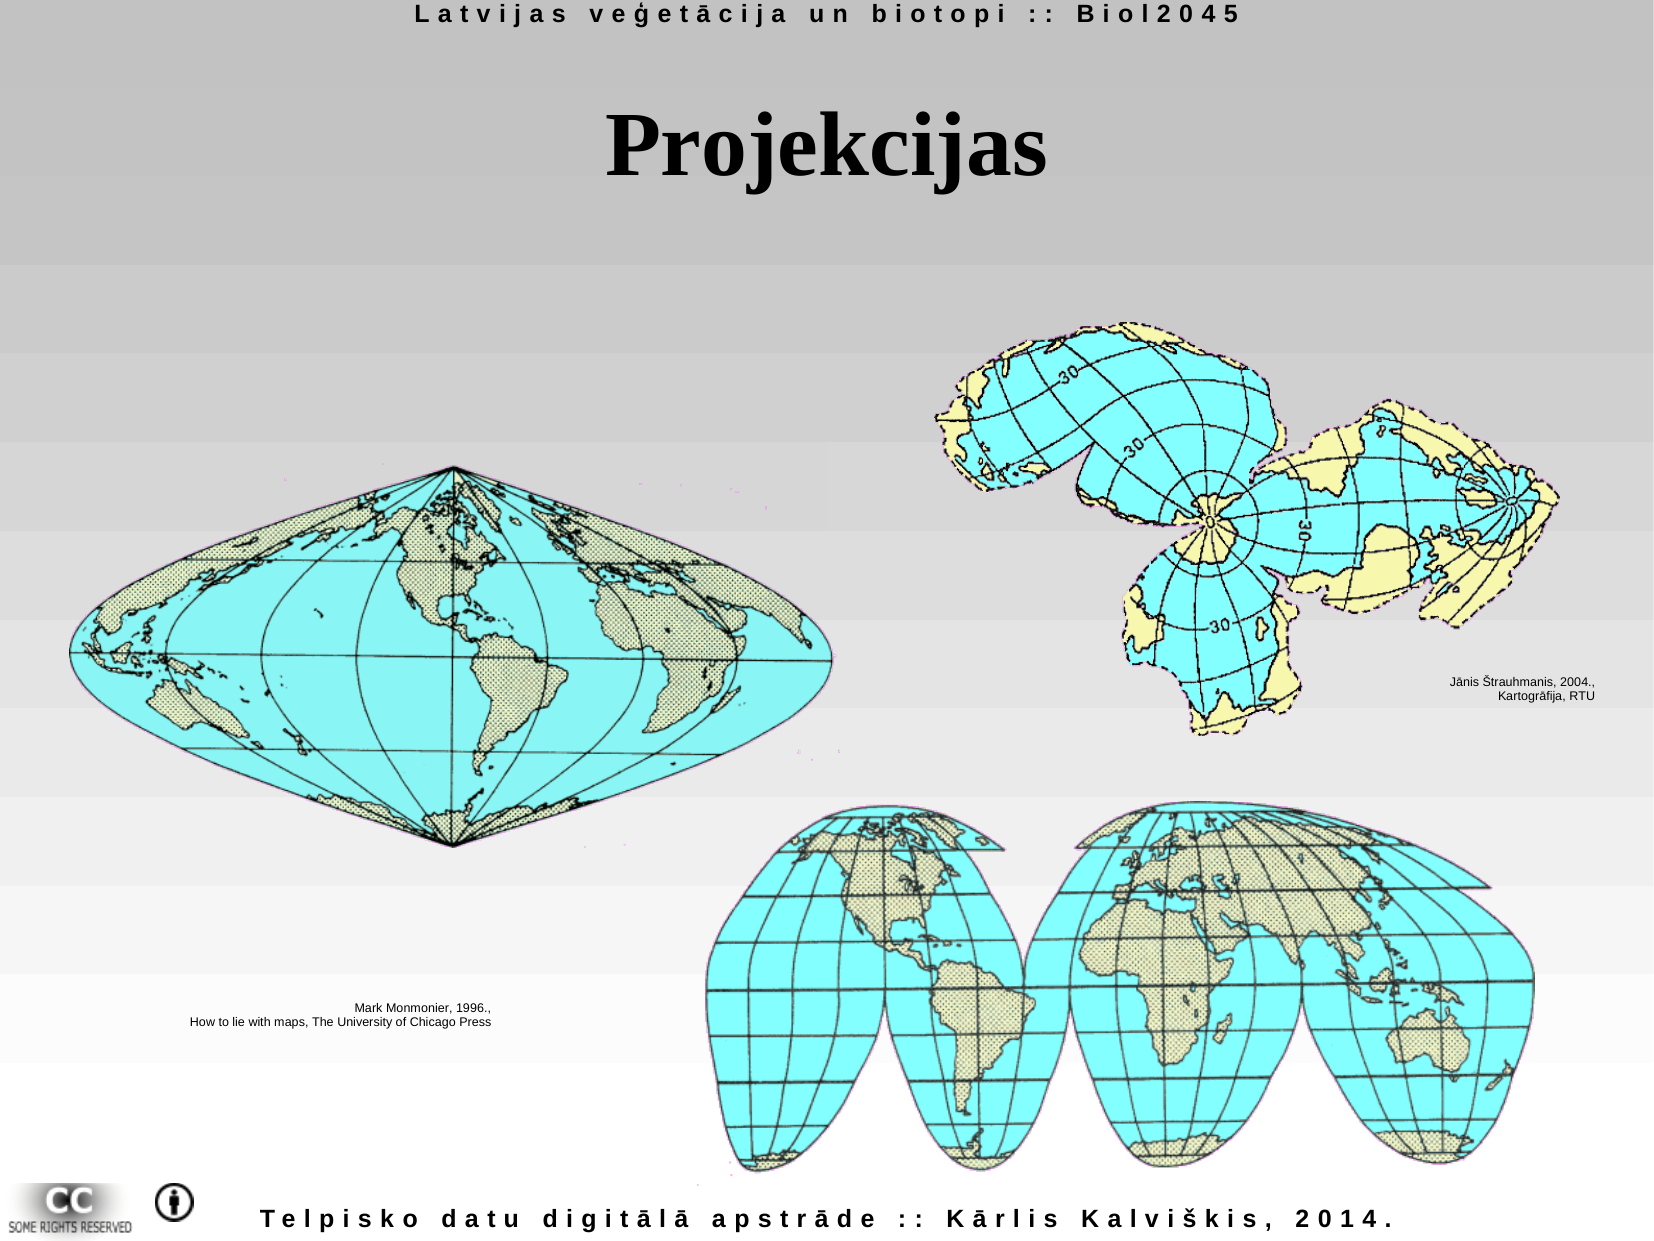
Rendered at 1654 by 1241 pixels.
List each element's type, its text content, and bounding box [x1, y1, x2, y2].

text_box Mark Monmonier, 1996., How to lie with maps, The University of Chicago Press [189, 1000, 492, 1030]
title Projekcijas [0, 1, 1654, 287]
text_box Jānis Štrauhmanis, 2004., Kartogrāfija, RTU [1560, 675, 1596, 704]
picture [0, 287, 1654, 1241]
